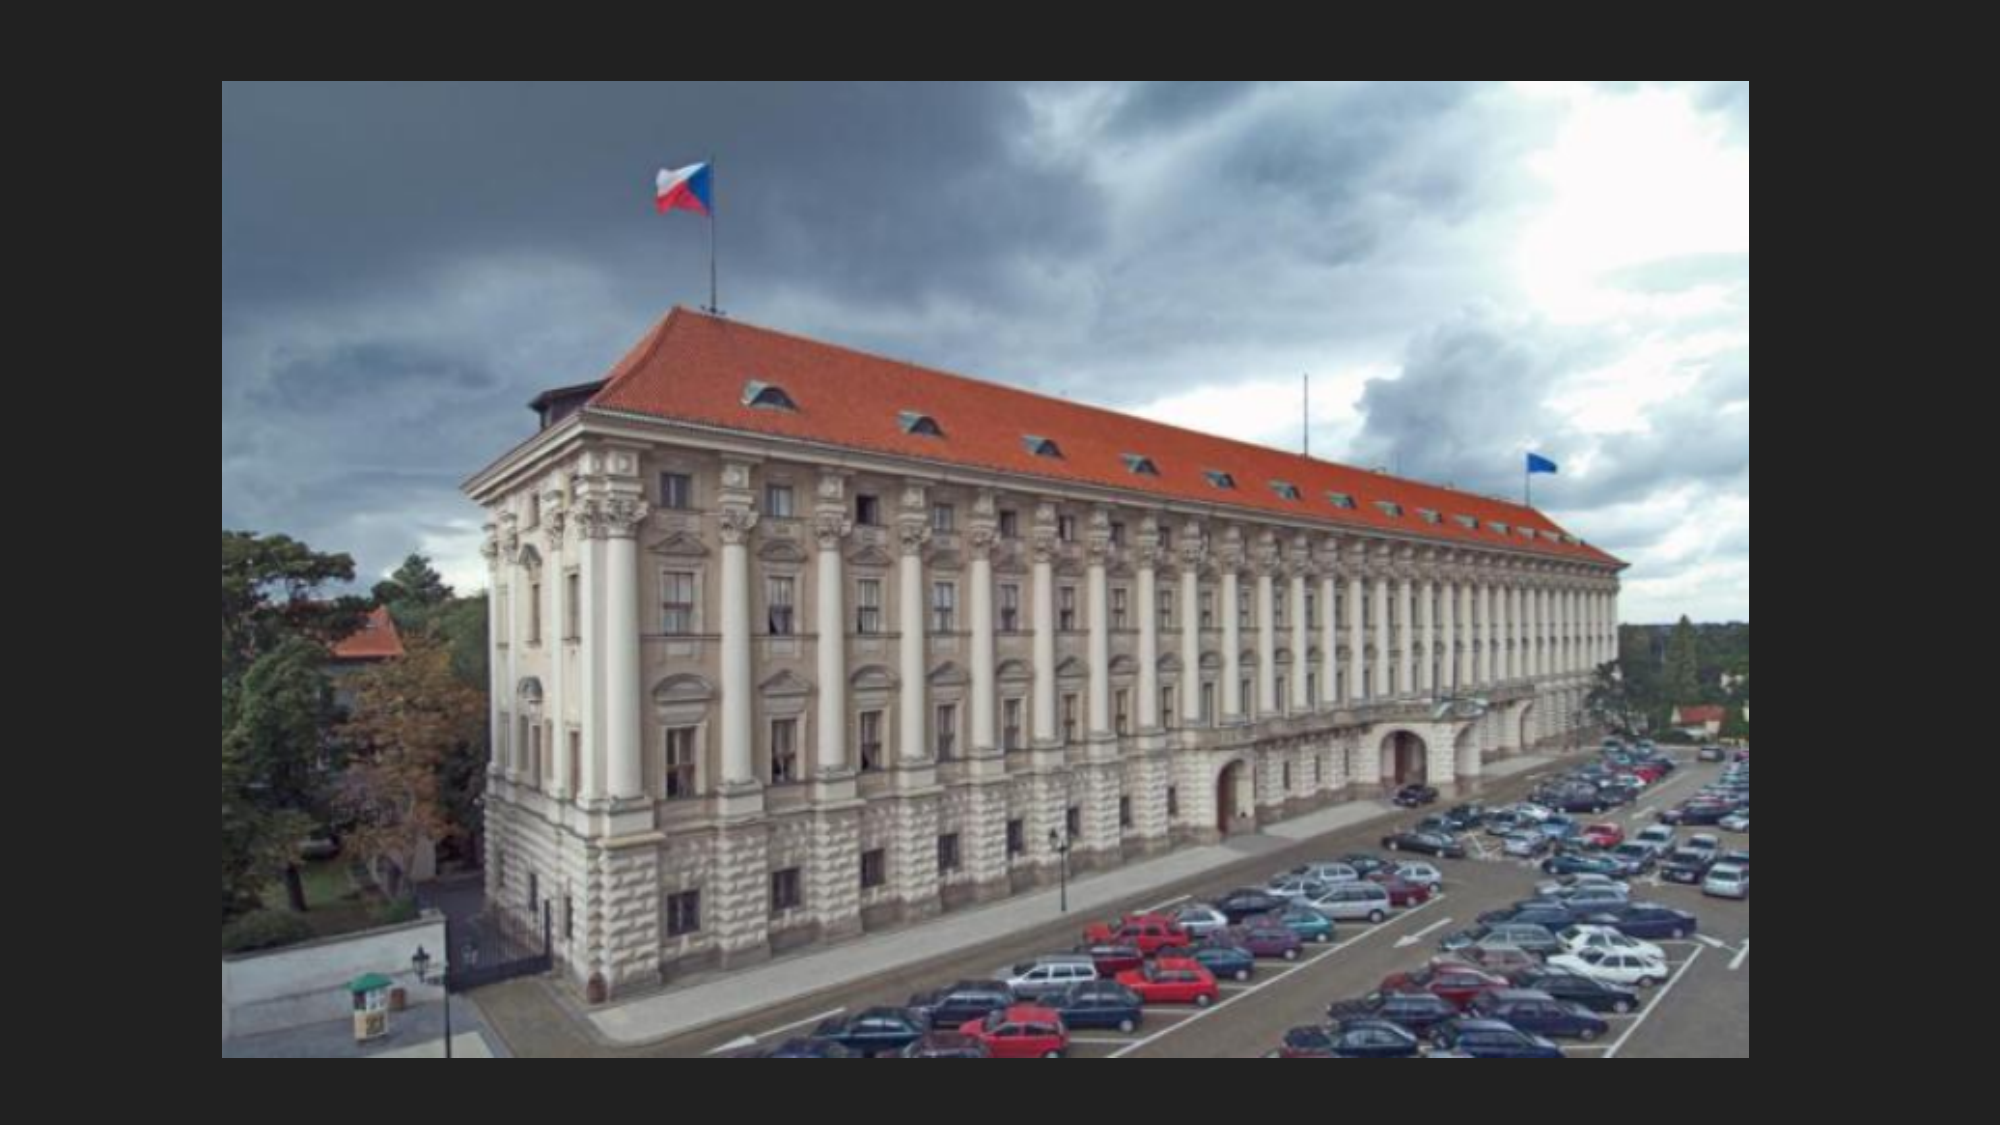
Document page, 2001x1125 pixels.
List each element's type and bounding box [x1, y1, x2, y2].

picture [222, 81, 1749, 1058]
